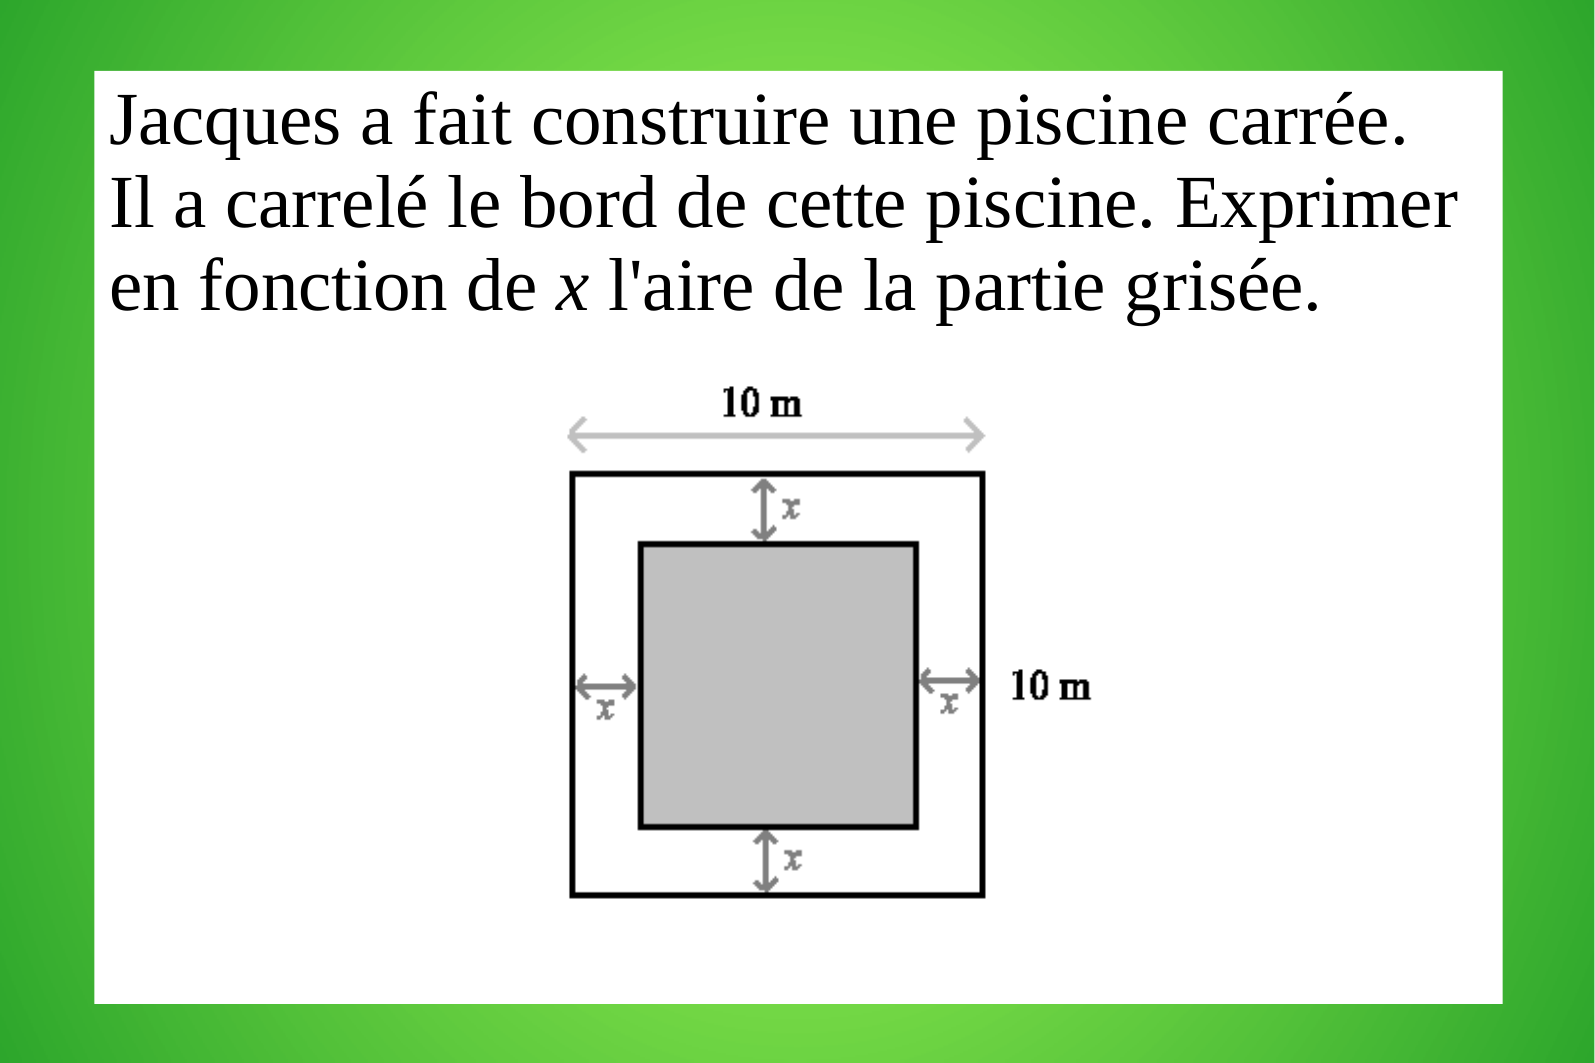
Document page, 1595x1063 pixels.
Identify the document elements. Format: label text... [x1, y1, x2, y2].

picture [0, 0, 1595, 1063]
text_box Jacques a fait construire une piscine carrée. Il a carrelé le bord de cette piscine. Exprimer en fonction de x l'aire de la partie grisée. [94, 70, 1503, 1004]
